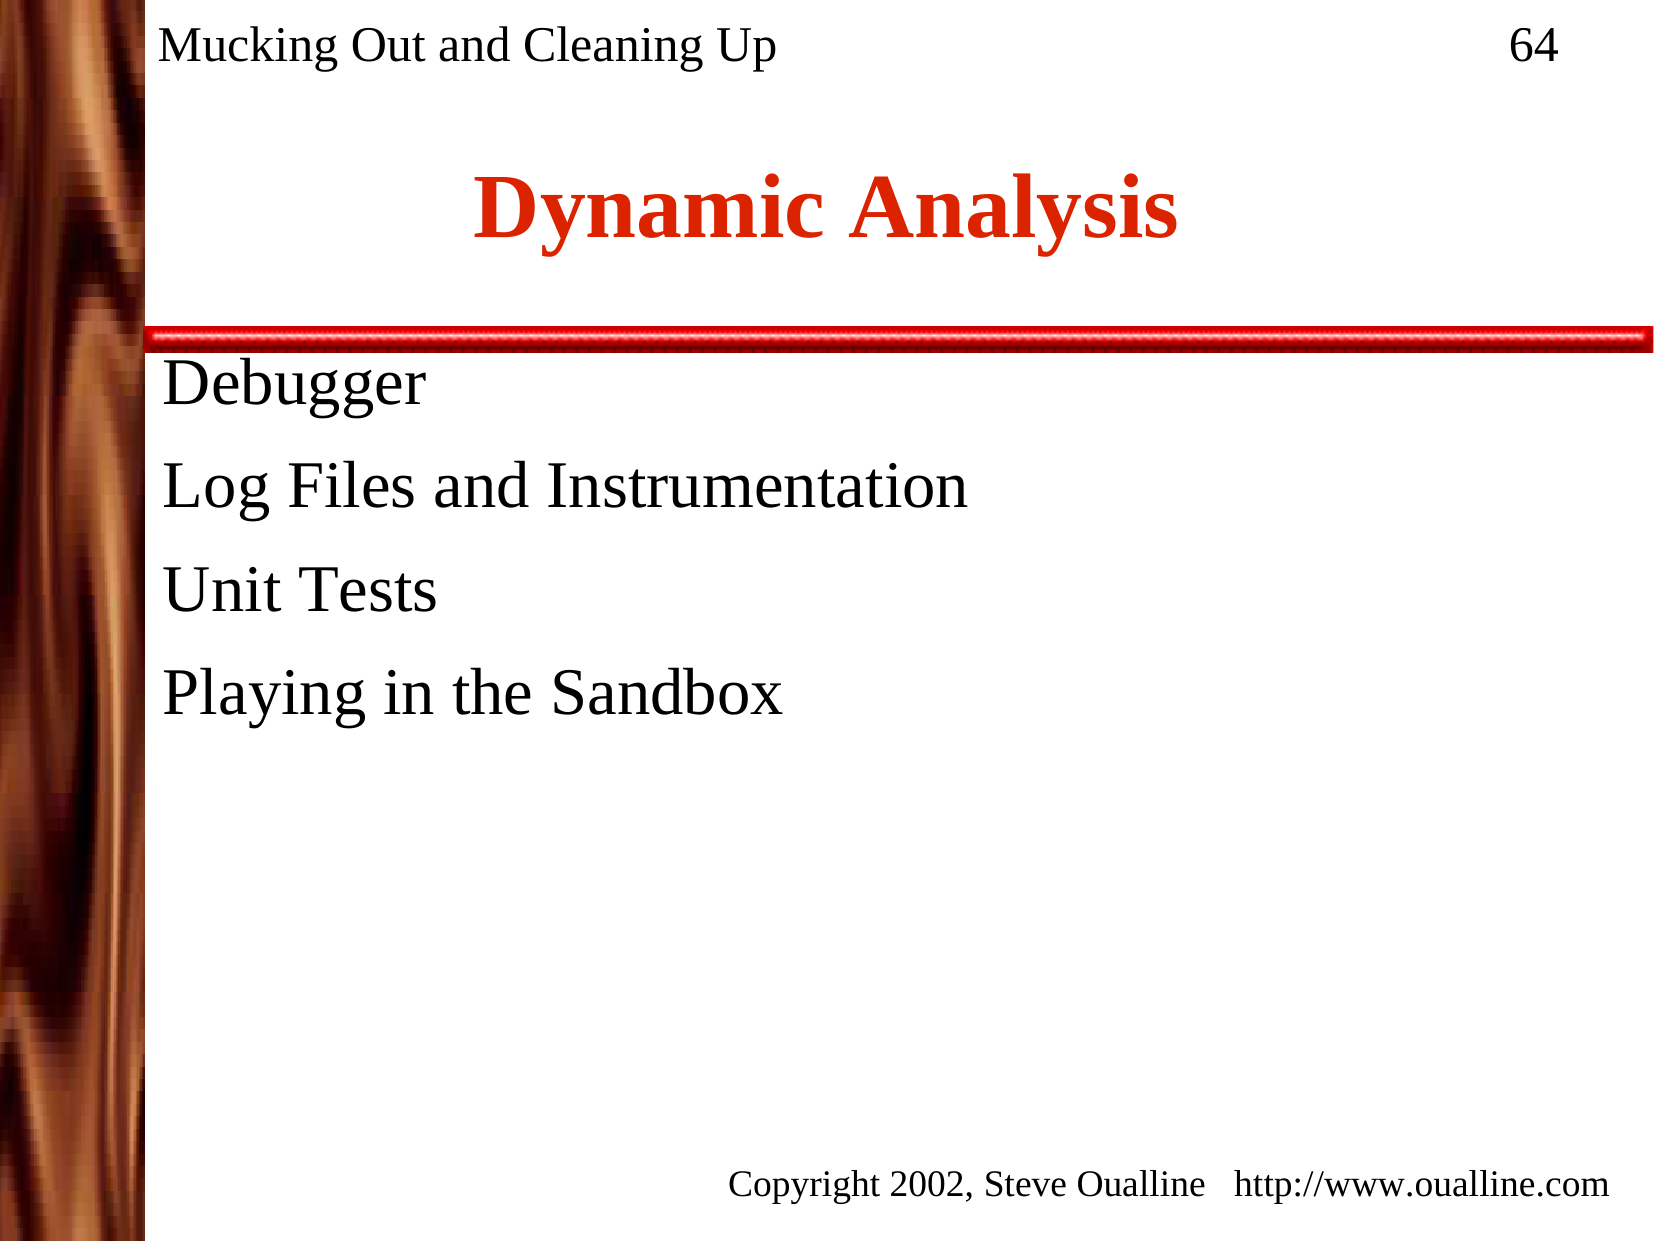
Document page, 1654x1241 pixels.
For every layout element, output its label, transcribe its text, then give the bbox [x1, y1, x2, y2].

title Dynamic Analysis [121, 102, 1534, 310]
picture [0, 0, 1654, 1241]
list Debugger Log Files and Instrumentation Unit Tests Playing in the Sandbox [151, 344, 1534, 1127]
